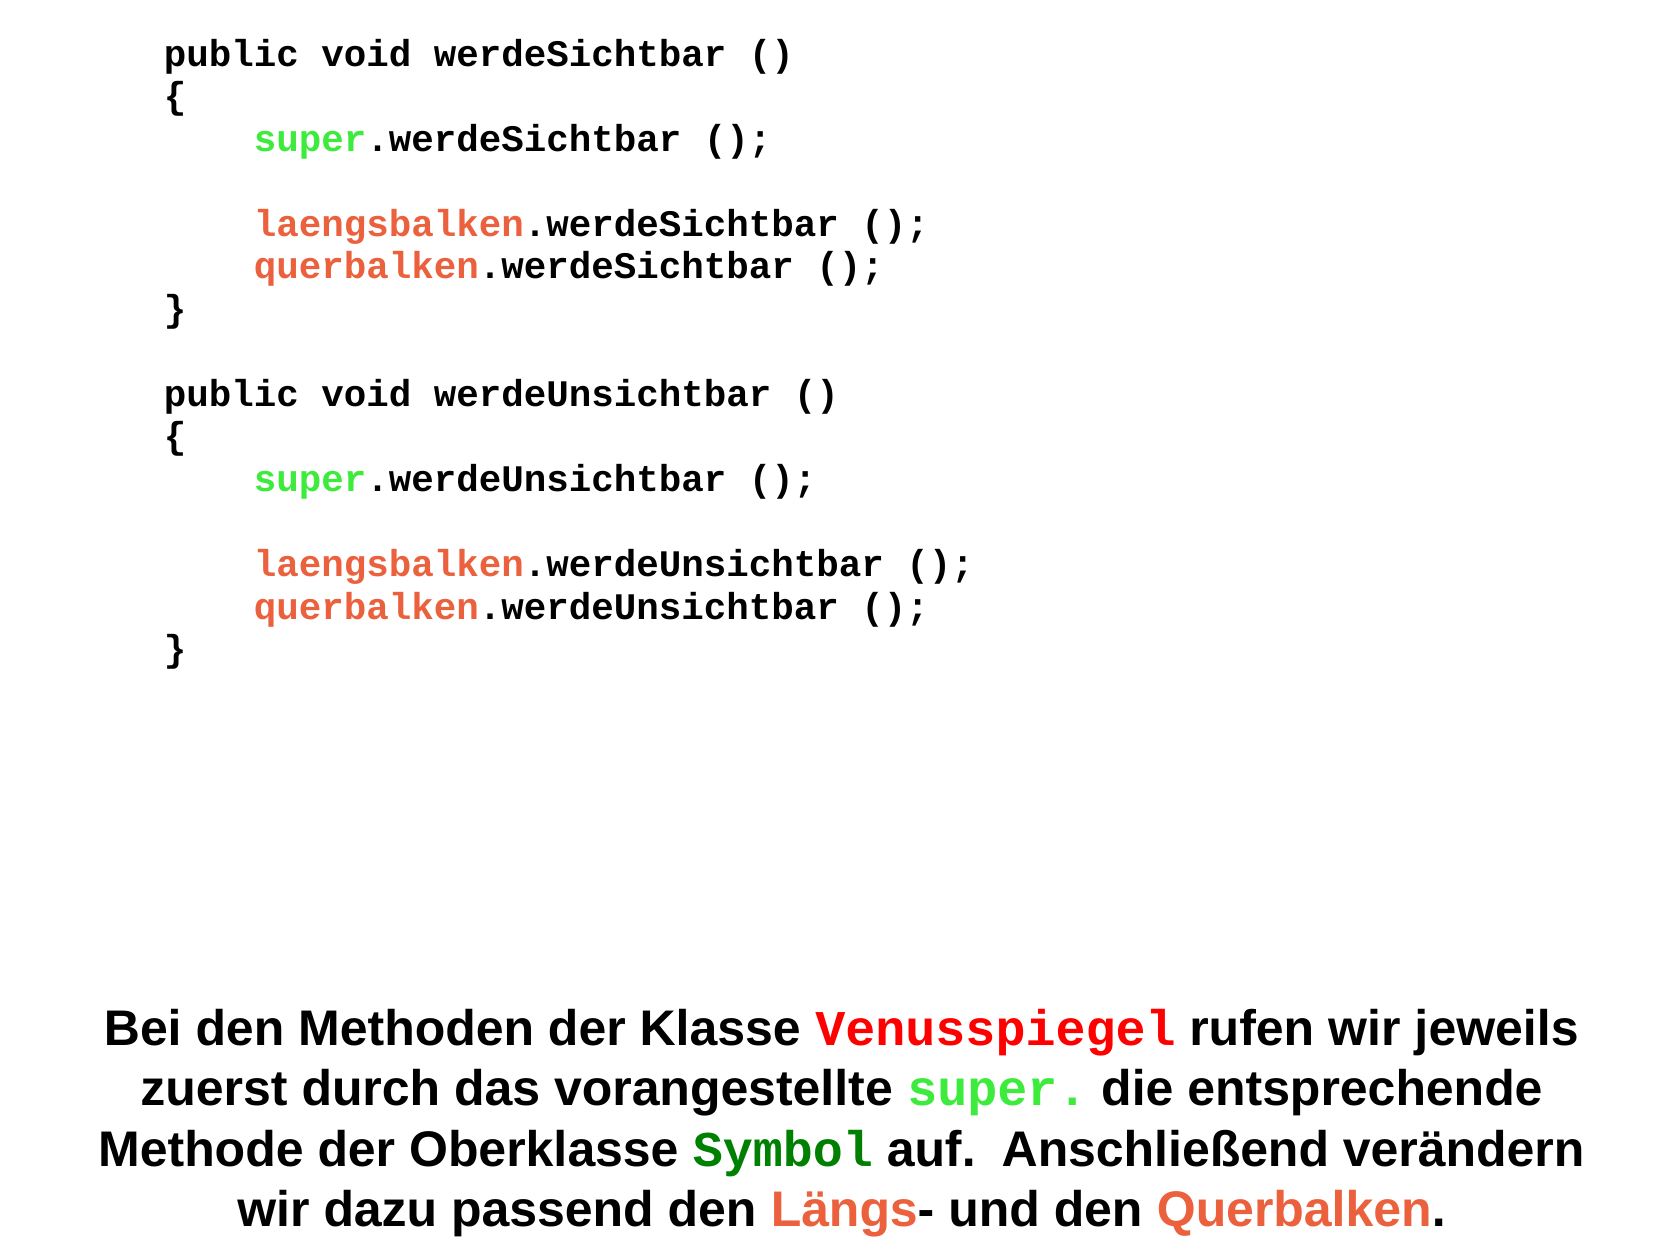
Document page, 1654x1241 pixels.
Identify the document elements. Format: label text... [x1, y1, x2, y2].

text_box Bei den Methoden der Klasse Venusspiegel rufen wir jeweils zuerst durch das vorangestellte super. die entsprechende Methode der Oberklasse Symbol auf. Anschließend verändern wir dazu passend den Längs- und den Querbalken. [59, 993, 1625, 1241]
text_box public void werdeSichtbar () { super.werdeSichtbar (); laengsbalken.werdeSichtbar (); querbalken.werdeSichtbar (); } public void werdeUnsichtbar () { super.werdeUnsichtbar (); laengsbalken.werdeUnsichtbar (); querbalken.werdeUnsichtbar (); } [59, 27, 1625, 681]
